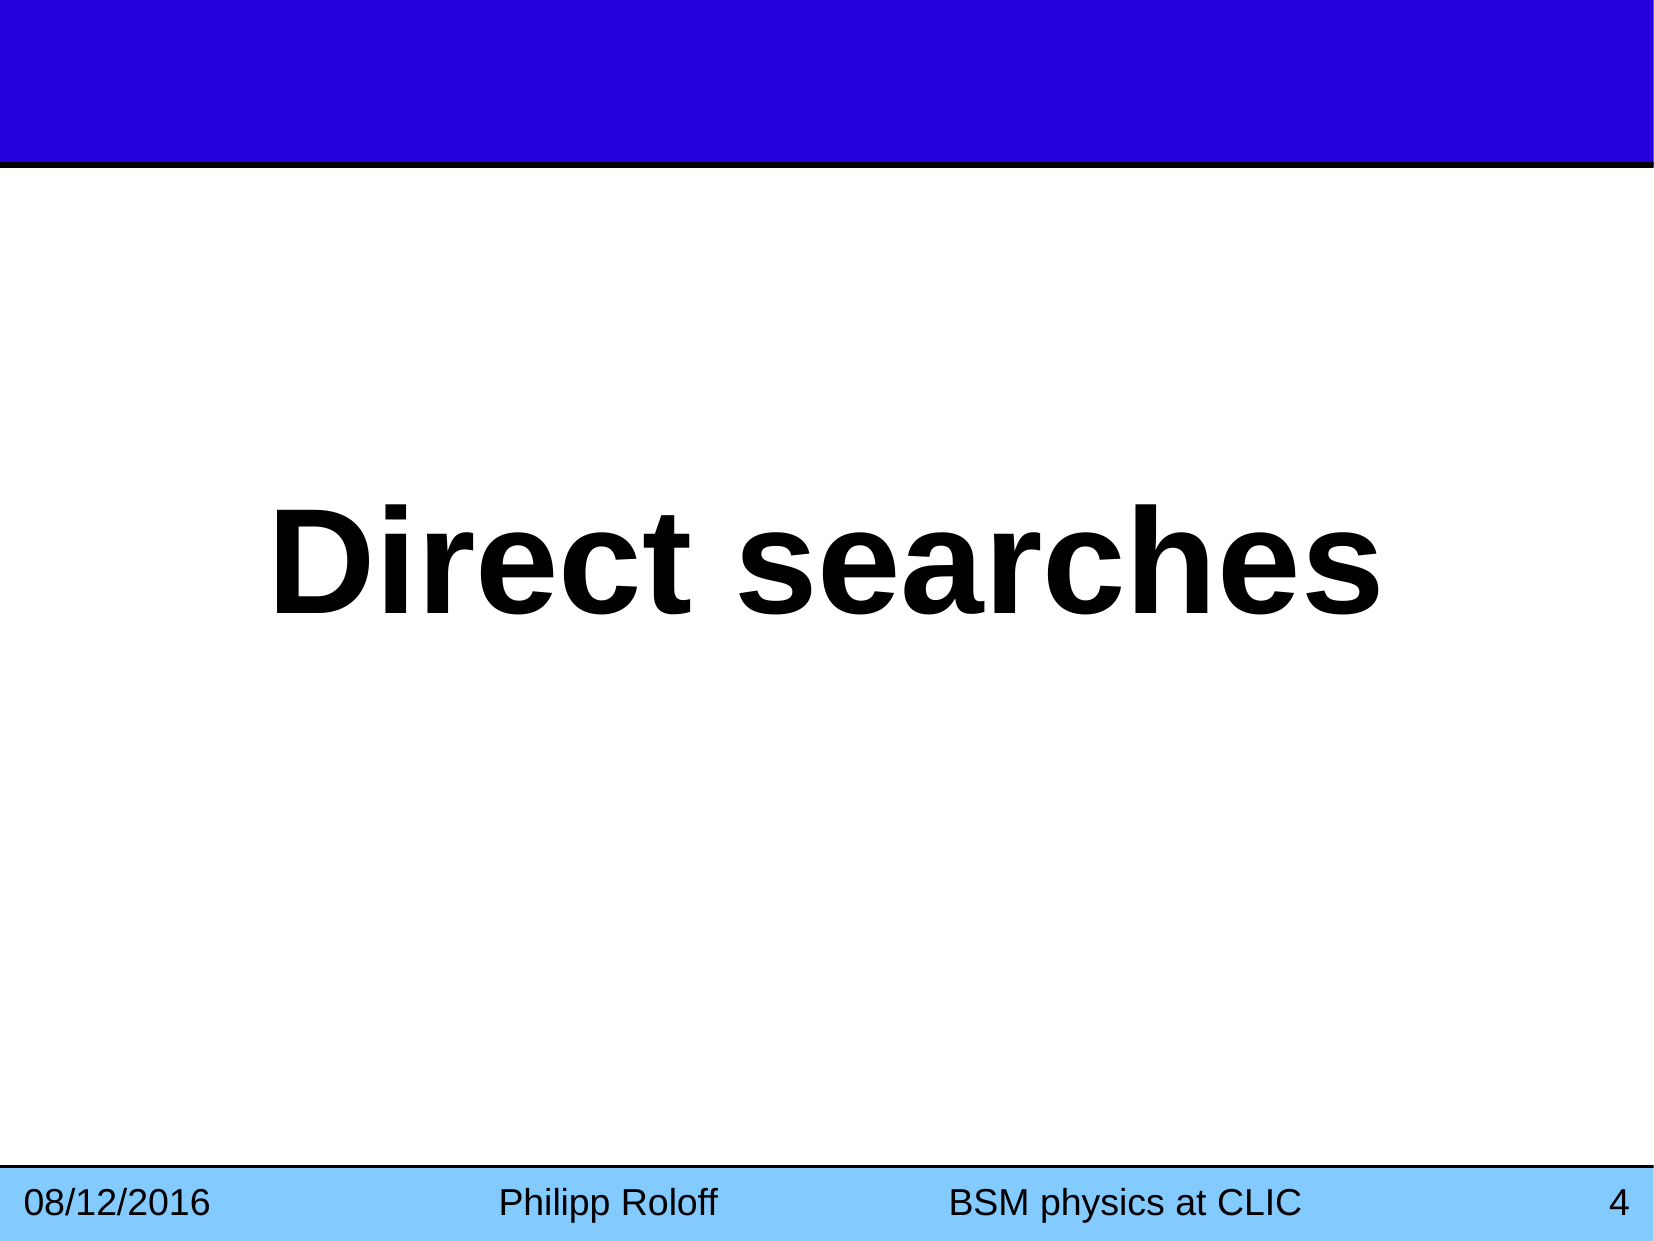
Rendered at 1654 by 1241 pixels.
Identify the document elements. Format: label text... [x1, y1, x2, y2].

subtitle Direct searches [82, 13, 1571, 1109]
